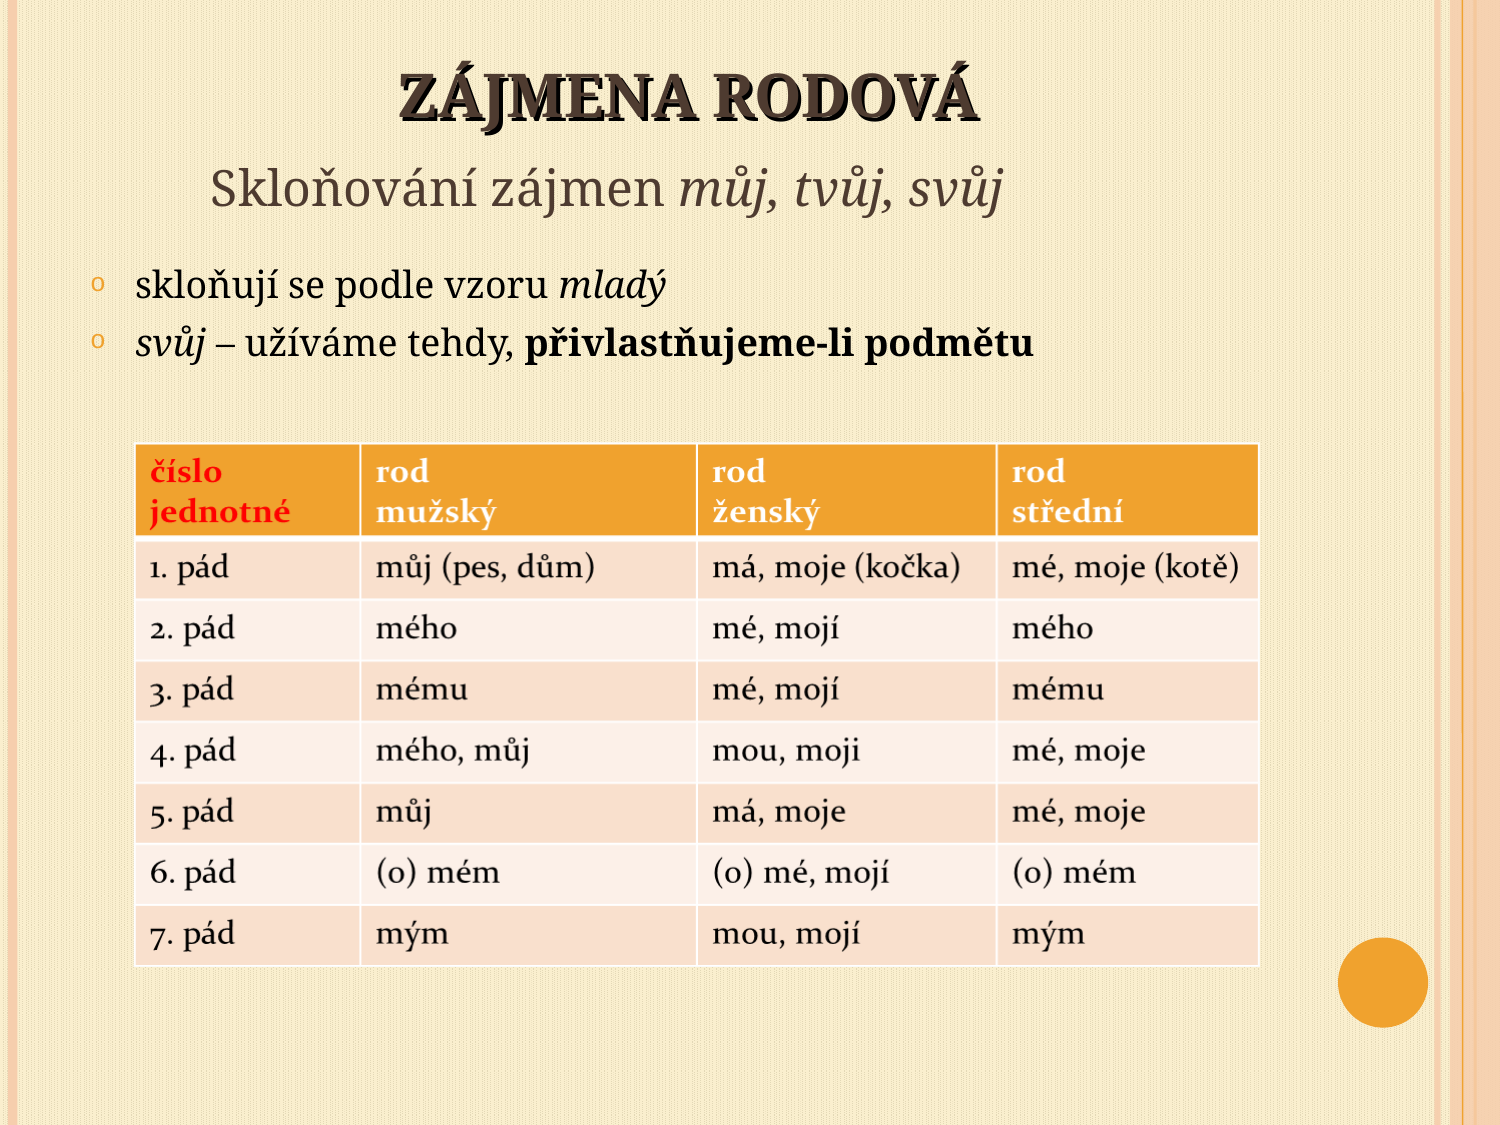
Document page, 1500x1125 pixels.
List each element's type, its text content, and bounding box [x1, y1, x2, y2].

picture [129, 441, 1261, 974]
title Zájmena rodová [75, 45, 1300, 138]
list Skloňování zájmen můj, tvůj, svůj skloňují se podle vzoru mladý svůj – užíváme tehdy, přivlastňujeme-li podmětu [75, 148, 1300, 1062]
